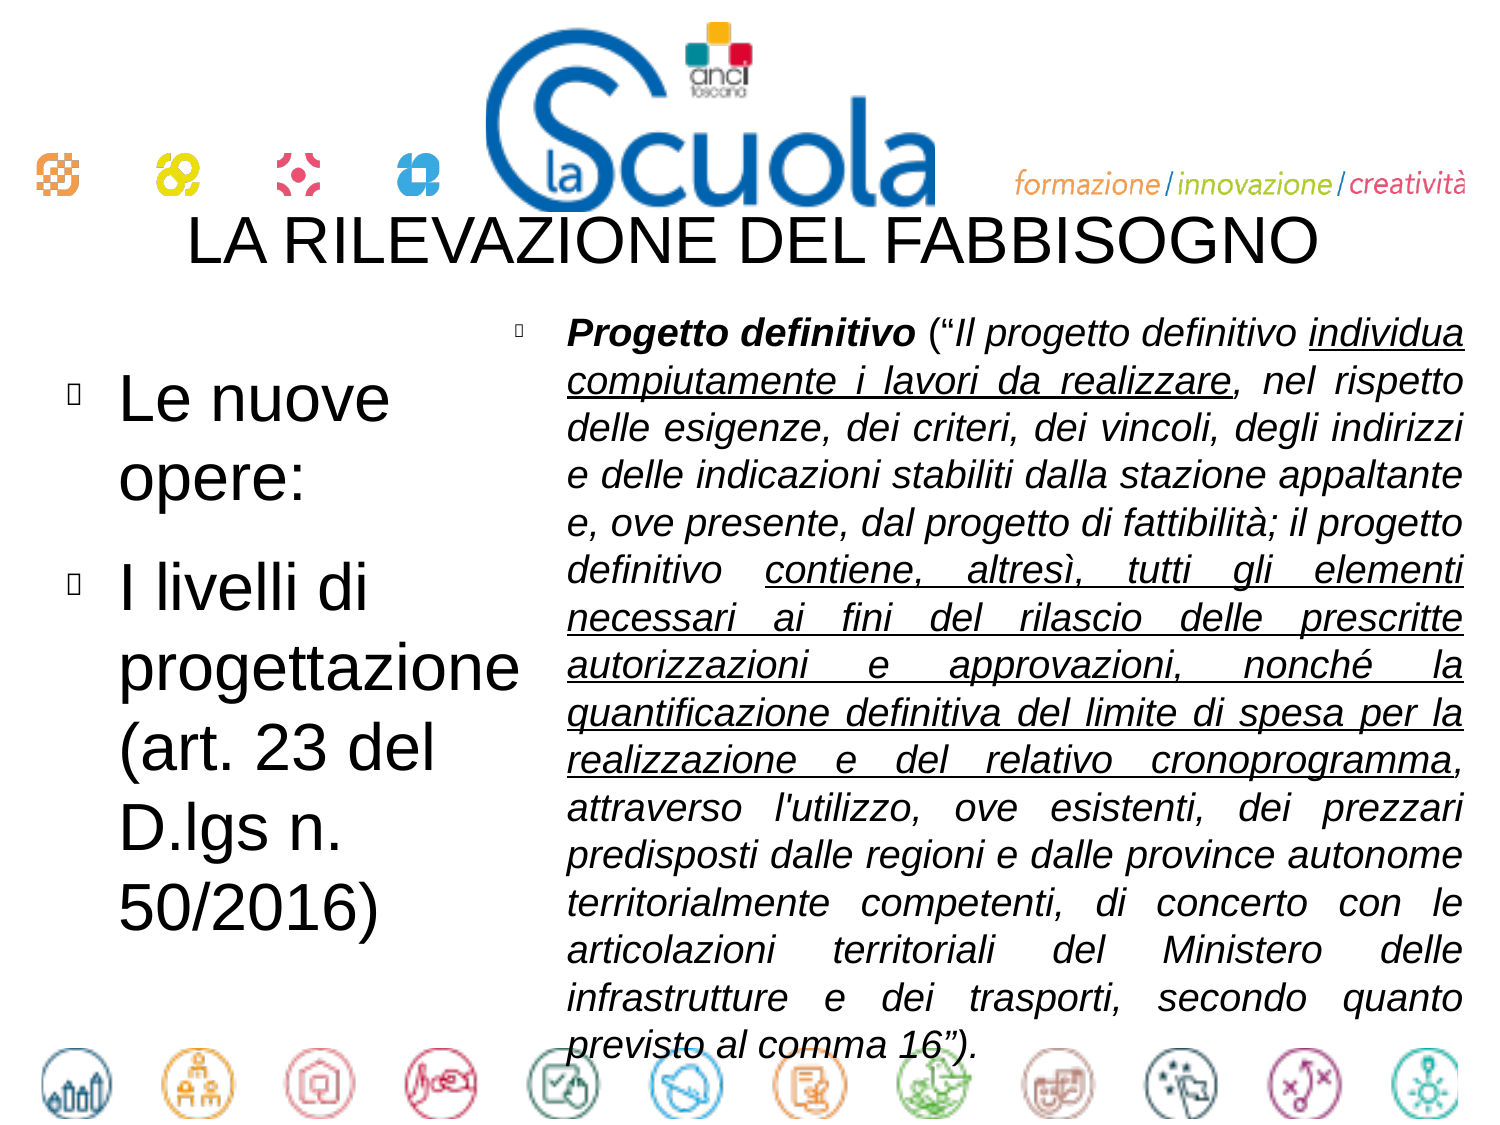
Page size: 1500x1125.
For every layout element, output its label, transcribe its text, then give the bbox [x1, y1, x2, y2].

text_box Progetto definitivo (“Il progetto definitivo individua compiutamente i lavori da realizzare, nel rispetto delle esigenze, dei criteri, dei vincoli, degli indirizzi e delle indicazioni stabiliti dalla stazione appaltante e, ove presente, dal progetto di fattibilità; il progetto definitivo contiene, altresì, tutti gli elementi necessari ai fini del rilascio delle prescritte autorizzazioni e approvazioni, nonché la quantificazione definitiva del limite di spesa per la realizzazione e del relativo cronoprogramma, attraverso l'utilizzo, ove esistenti, dei prezzari predisposti dalle regioni e dalle province autonome territorialmente competenti, di concerto con le articolazioni territoriali del Ministero delle infrastrutture e dei trasporti, secondo quanto previsto al comma 16”). [496, 307, 1465, 1040]
text_box Le nuove opere: I livelli di progettazione (art. 23 del D.lgs n. 50/2016) [47, 354, 496, 957]
text_box LA RILEVAZIONE DEL FABBISOGNO [79, 142, 1430, 331]
